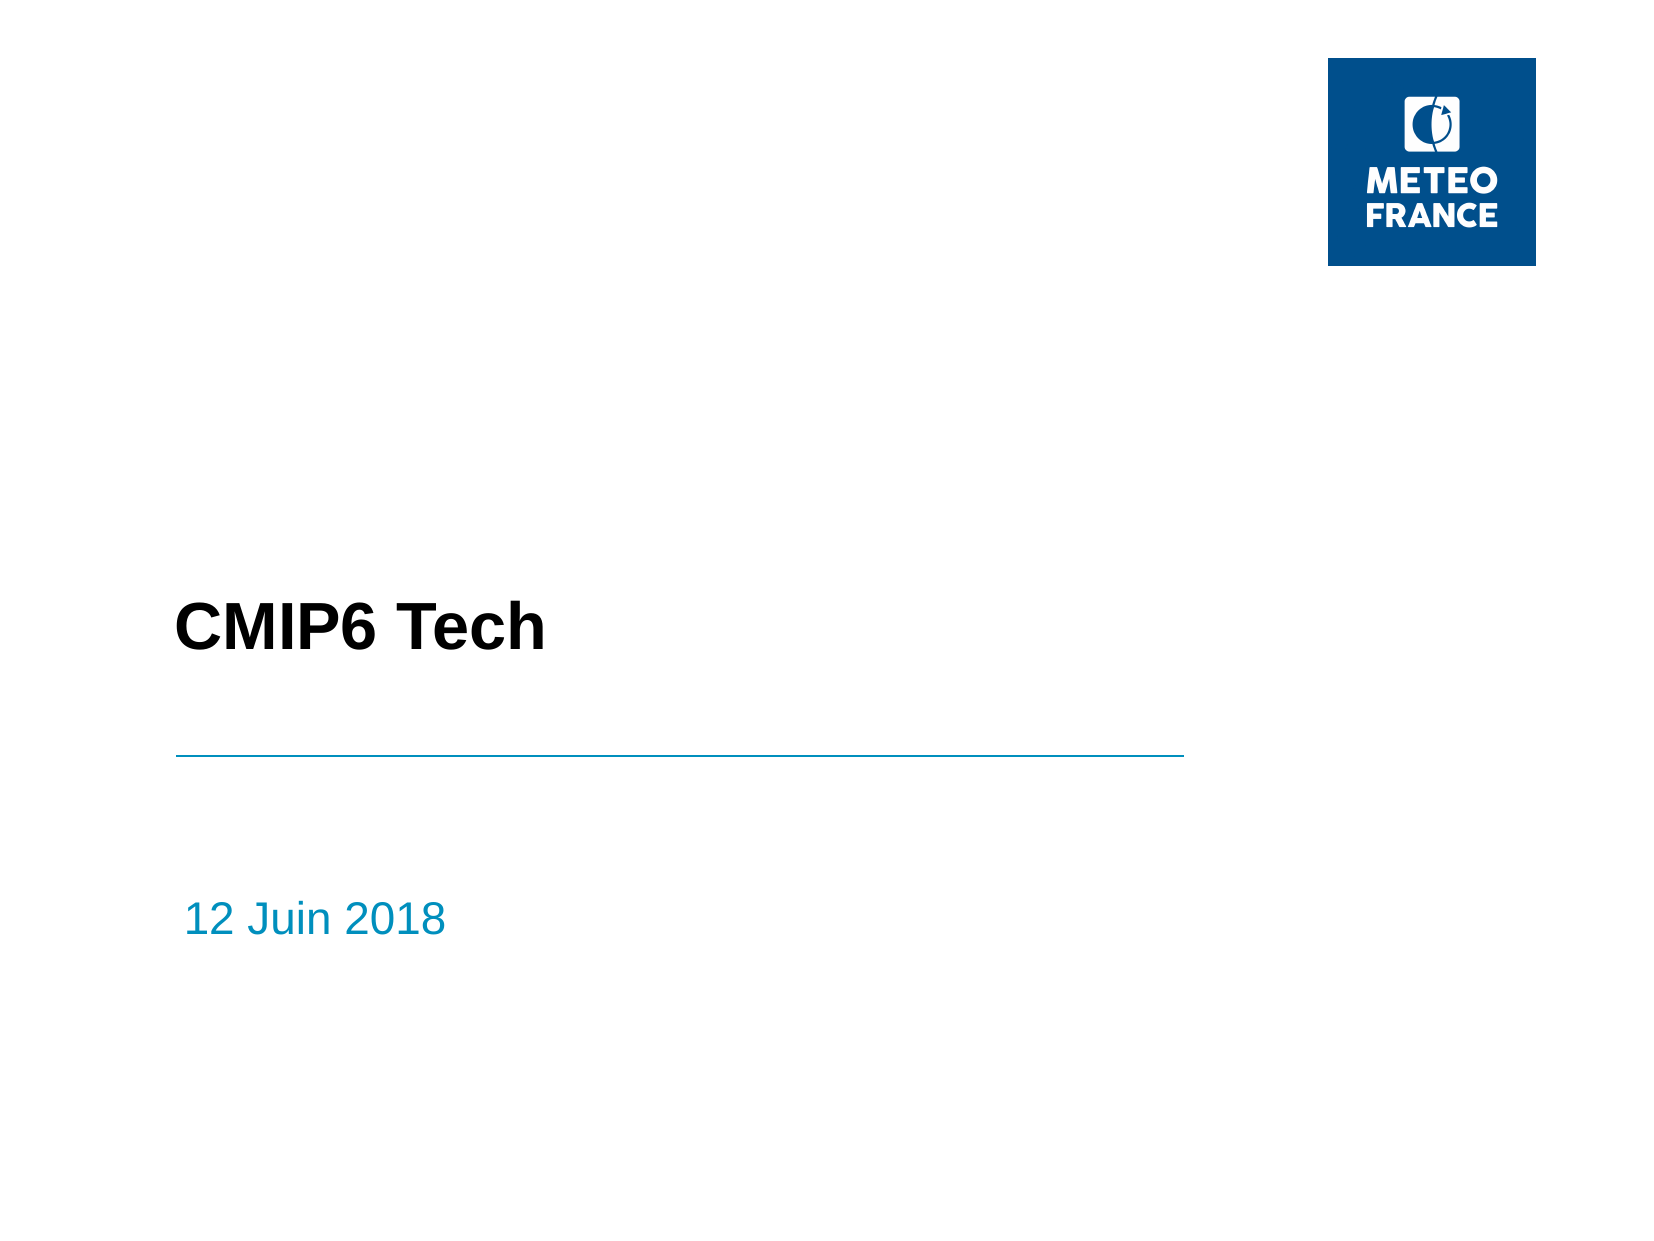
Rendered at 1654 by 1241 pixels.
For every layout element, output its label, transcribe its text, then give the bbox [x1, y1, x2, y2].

title 12 Juin 2018 [183, 813, 1542, 973]
picture [1328, 58, 1536, 266]
title CMIP6 Tech [174, 513, 1518, 739]
